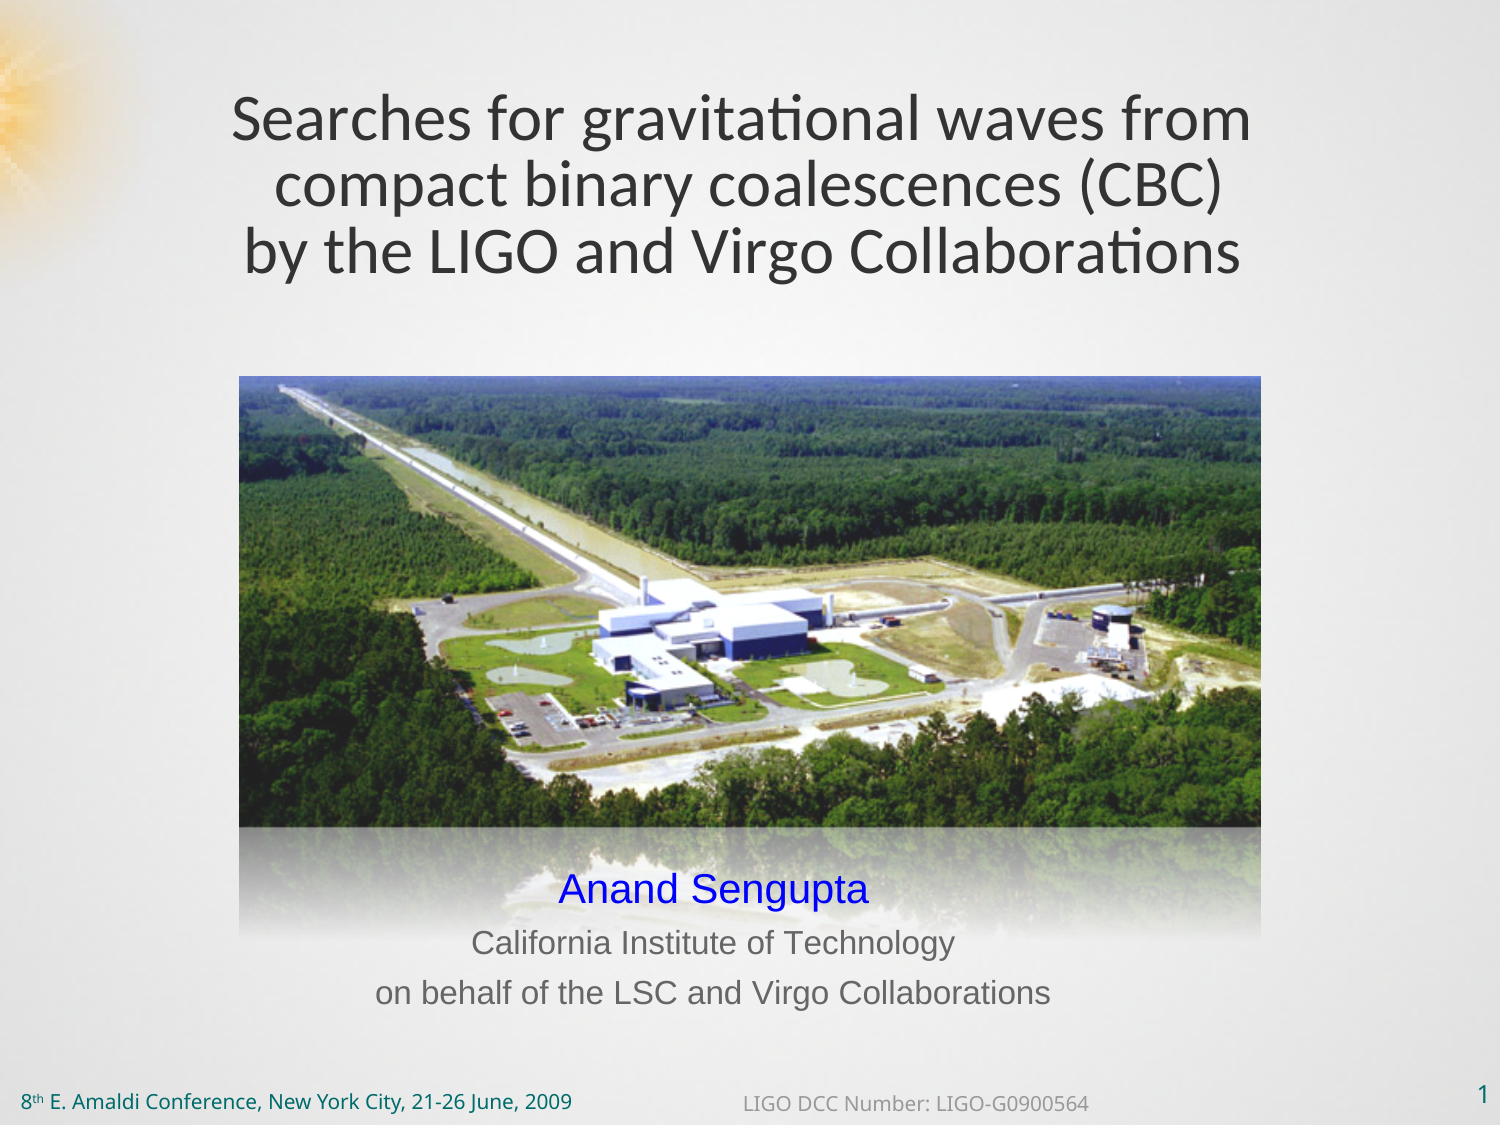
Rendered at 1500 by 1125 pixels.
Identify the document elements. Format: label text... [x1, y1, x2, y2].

subtitle Anand Sengupta California Institute of Technology on behalf of the LSC and Virgo Collaborations [300, 858, 1201, 1024]
title Searches for gravitational waves from compact binary coalescences (CBC) by the LIGO and Virgo Collaborations [93, 60, 1407, 321]
text_box LIGO DCC Number: LIGO-G0900564 [728, 1081, 1082, 1121]
picture [0, 0, 1500, 1125]
